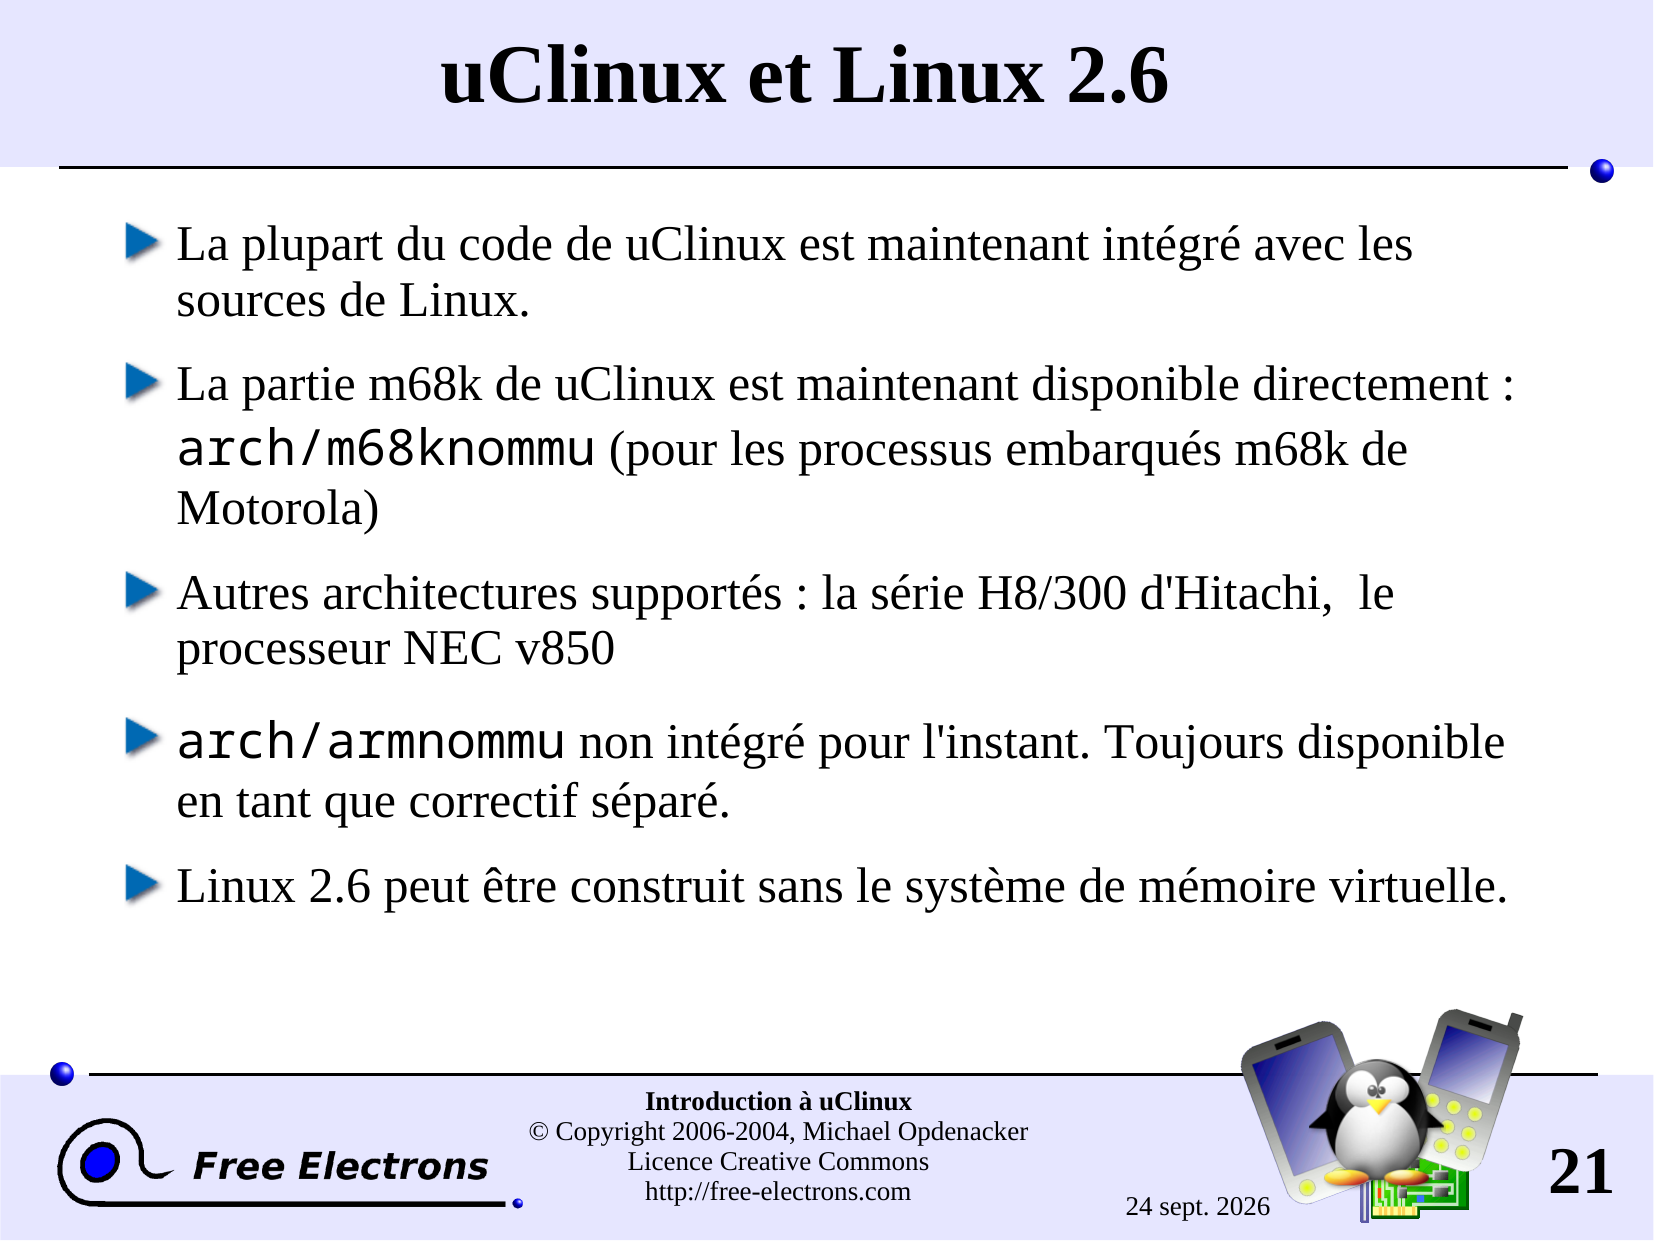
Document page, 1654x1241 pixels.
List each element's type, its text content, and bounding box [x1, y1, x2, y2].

picture [50, 1107, 527, 1216]
picture [1230, 1007, 1538, 1241]
list La plupart du code de uClinux est maintenant intégré avec les sources de Linux. La partie m68k de uClinux est maintenant disponible directement : arch/m68knommu (pour les processus embarqués m68k de Motorola) Autres architectures supportés : la série H8/300 d'Hitachi, le processeur NEC v850 arch/armnommu non intégré pour l'instant. Toujours disponible en tant que correctif séparé. Linux 2.6 peut être construit sans le système de mémoire virtuelle. [105, 216, 1518, 1064]
title uClinux et Linux 2.6 [60, 20, 1551, 130]
